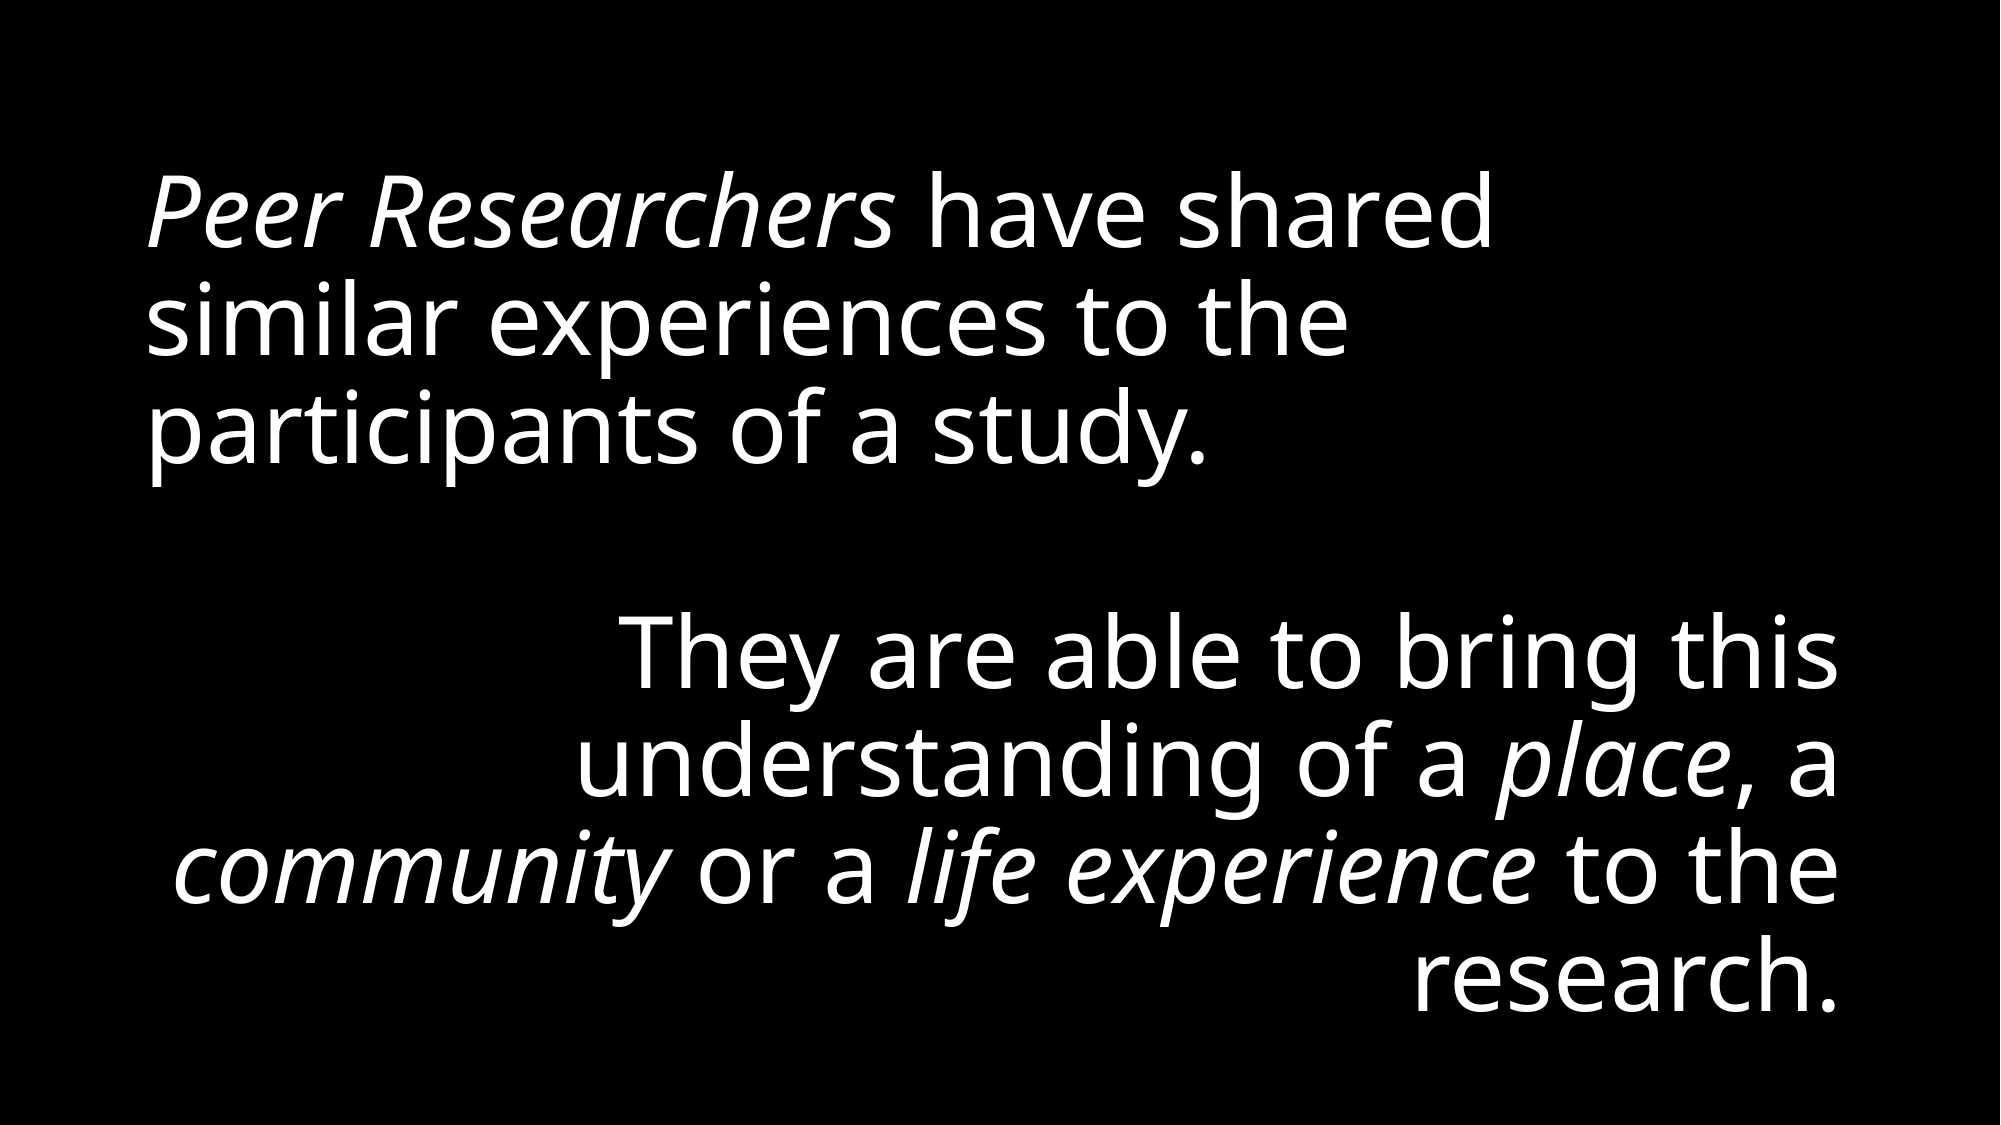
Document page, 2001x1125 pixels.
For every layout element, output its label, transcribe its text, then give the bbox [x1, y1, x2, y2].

title Peer Researchers have shared similar experiences to the participants of a study. [129, 153, 1855, 457]
text_box They are able to bring this understanding of a place, a community or a life experience to the research. [156, 594, 1882, 897]
